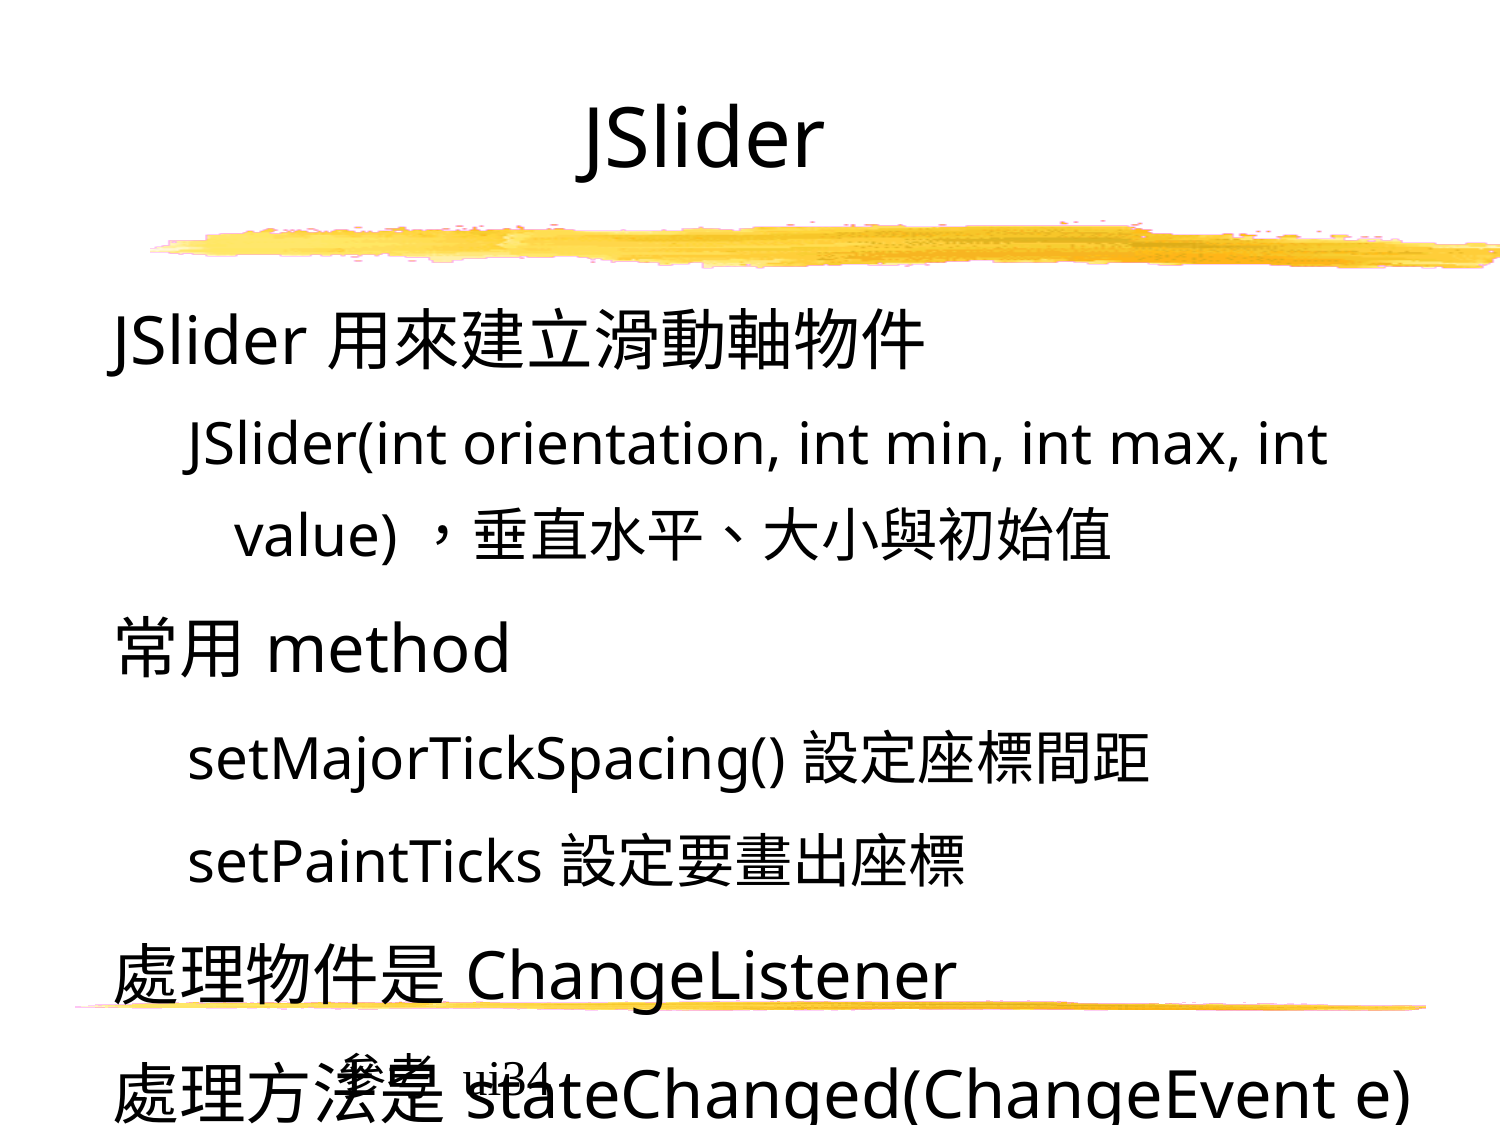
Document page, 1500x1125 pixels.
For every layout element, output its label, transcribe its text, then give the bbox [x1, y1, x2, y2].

title JSlider [66, 35, 1342, 226]
list JSlider用來建立滑動軸物件 JSlider(int orientation, int min, int max, int value)，垂直水平、大小與初始值 常用method setMajorTickSpacing()設定座標間距 setPaintTicks設定要畫出座標 處理物件是ChangeListener 處理方法是stateChanged(ChangeEvent e) getValue()取得滑動軸設定的值 [112, 279, 1468, 1001]
picture [150, 215, 1500, 279]
picture [657, 1001, 1426, 1013]
text_box 參考 ui34 [336, 1036, 606, 1100]
picture [75, 999, 656, 1013]
